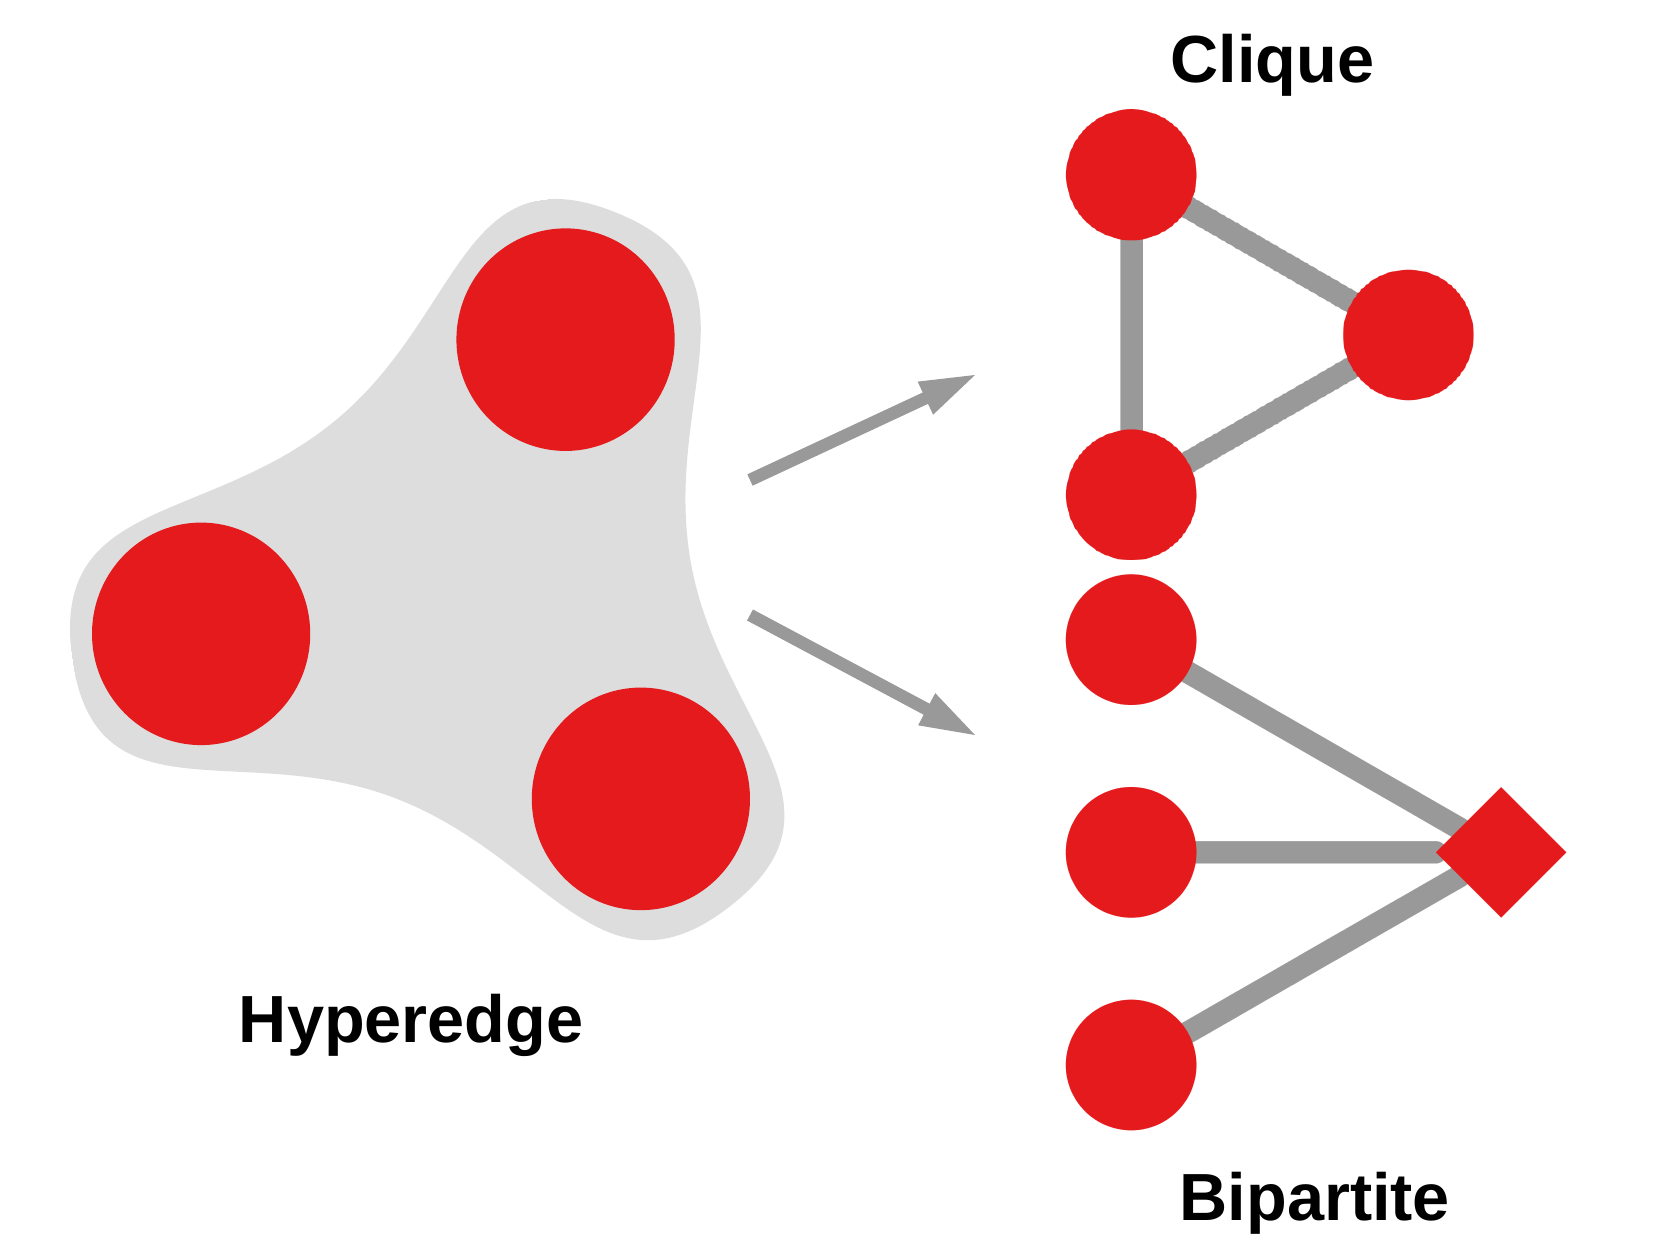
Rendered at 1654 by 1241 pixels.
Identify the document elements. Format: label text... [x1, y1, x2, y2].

picture [1065, 574, 1567, 1131]
picture [15, 177, 802, 1021]
text_box Hyperedge [224, 975, 599, 1053]
text_box [456, 228, 675, 451]
text_box Bipartite [1164, 1152, 1466, 1231]
picture [1065, 109, 1474, 560]
text_box [92, 522, 311, 746]
text_box Clique [1155, 15, 1390, 93]
text_box [531, 687, 751, 911]
